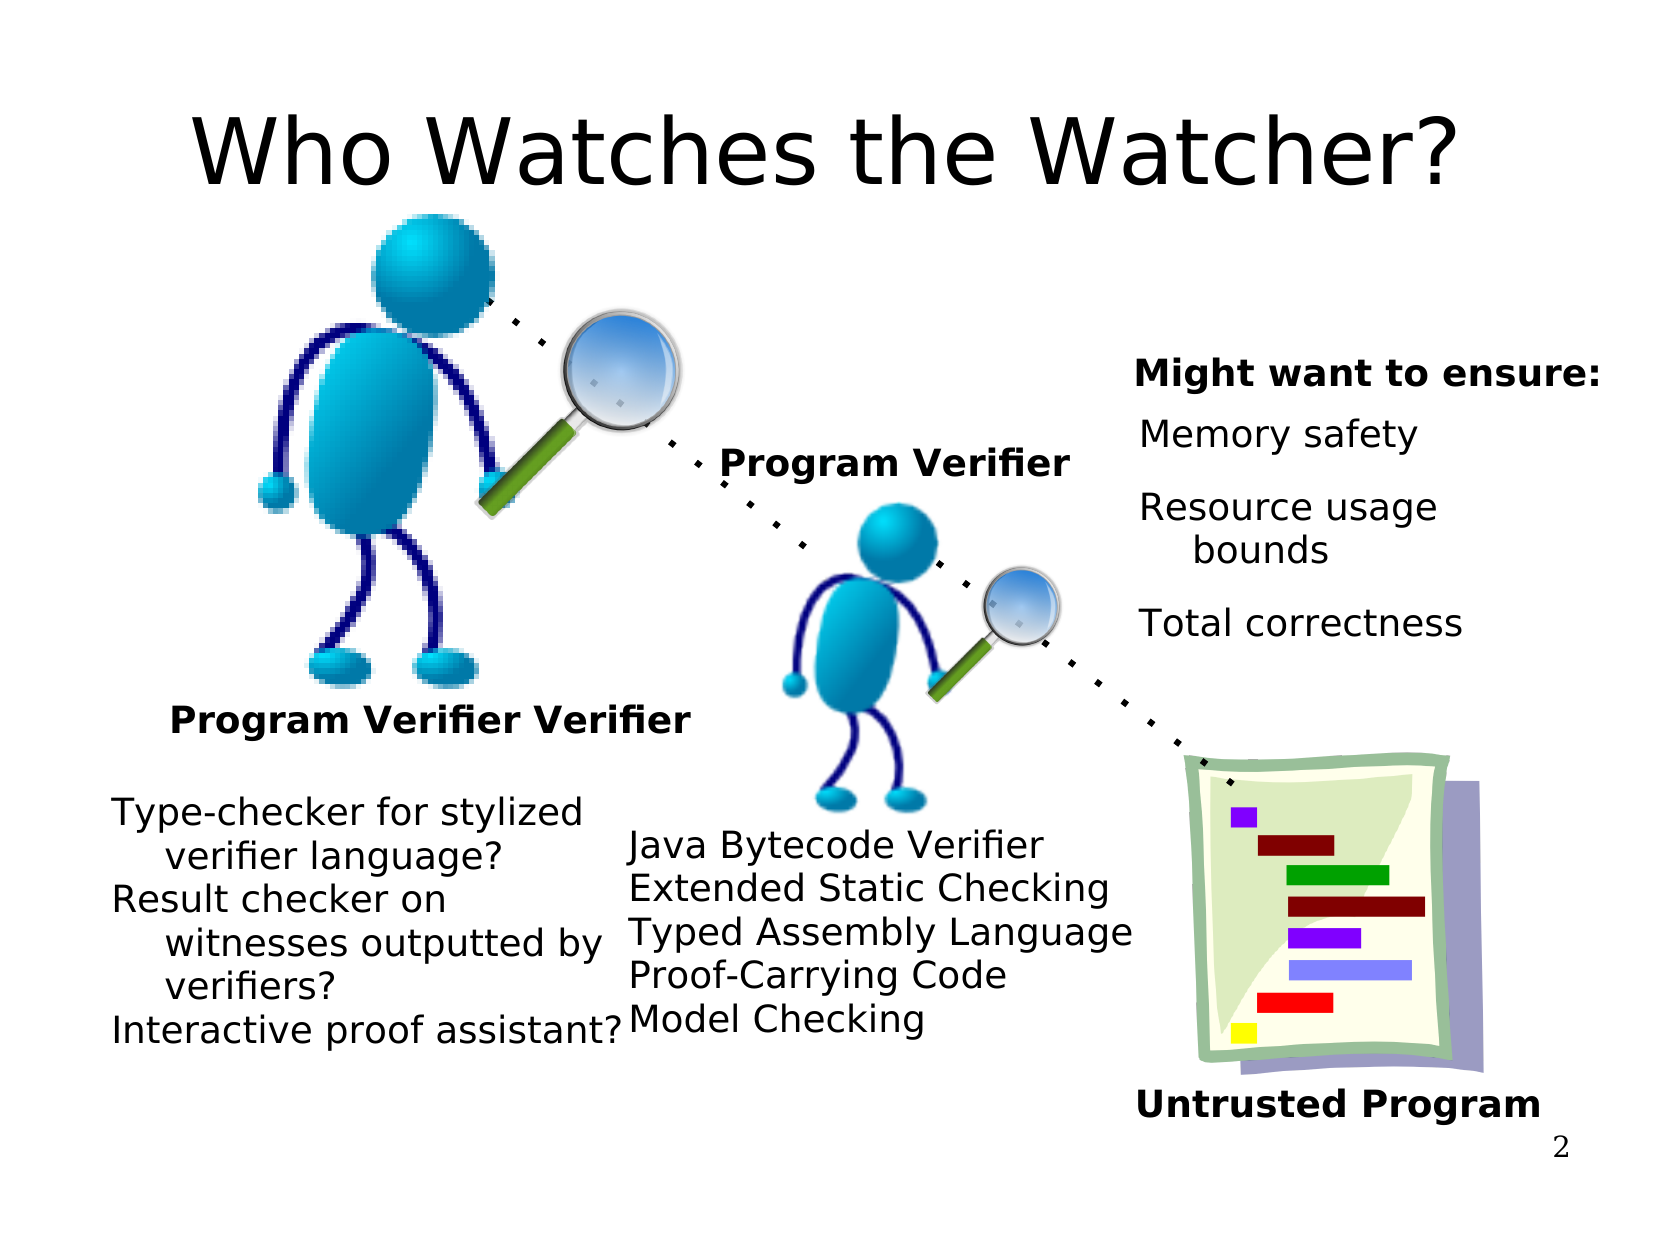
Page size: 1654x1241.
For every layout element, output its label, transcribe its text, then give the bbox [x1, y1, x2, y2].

text_box Might want to ensure: [1118, 343, 1644, 403]
text_box Program Verifier Verifier [154, 691, 719, 751]
picture [150, 189, 695, 705]
list Memory safety Resource usage bounds Total correctness [1121, 412, 1530, 713]
text_box Java Bytecode Verifier Extended Static Checking Typed Assembly Language Proof-Carrying Code Model Checking [642, 816, 1207, 1049]
title Who Watches the Watcher? [82, 49, 1571, 257]
text_box Untrusted Program [1120, 1075, 1550, 1135]
picture [712, 493, 1070, 816]
text_box Type-checker for stylized verifier language? Result checker on witnesses outputted by verifiers? Interactive proof assistant? [78, 783, 642, 1147]
text_box Program Verifier [703, 434, 1112, 493]
picture [1162, 749, 1501, 1075]
